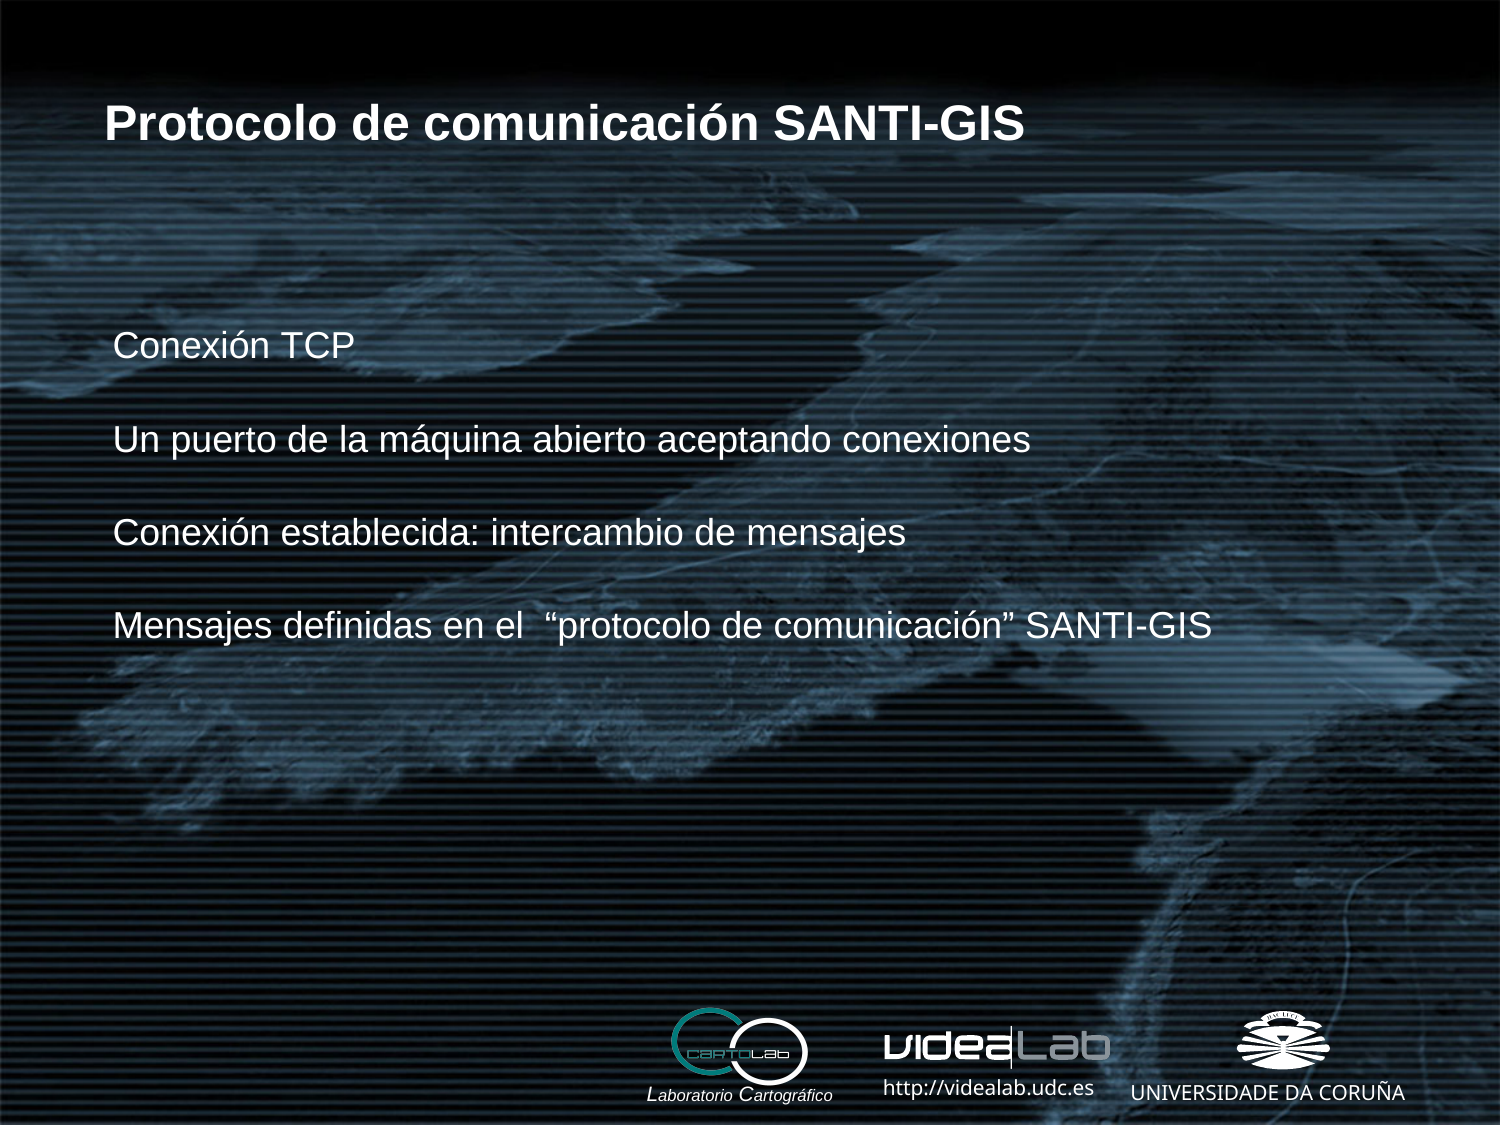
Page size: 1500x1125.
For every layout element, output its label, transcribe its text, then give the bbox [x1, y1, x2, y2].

text_box Protocolo de comunicación SANTI-GIS [104, 95, 1093, 153]
list Conexión TCP Un puerto de la máquina abierto aceptando conexiones Conexión establecida: intercambio de mensajes Mensajes definidas en el “protocolo de comunicación” SANTI-GIS [112, 324, 1300, 1001]
picture [0, 0, 1500, 1125]
